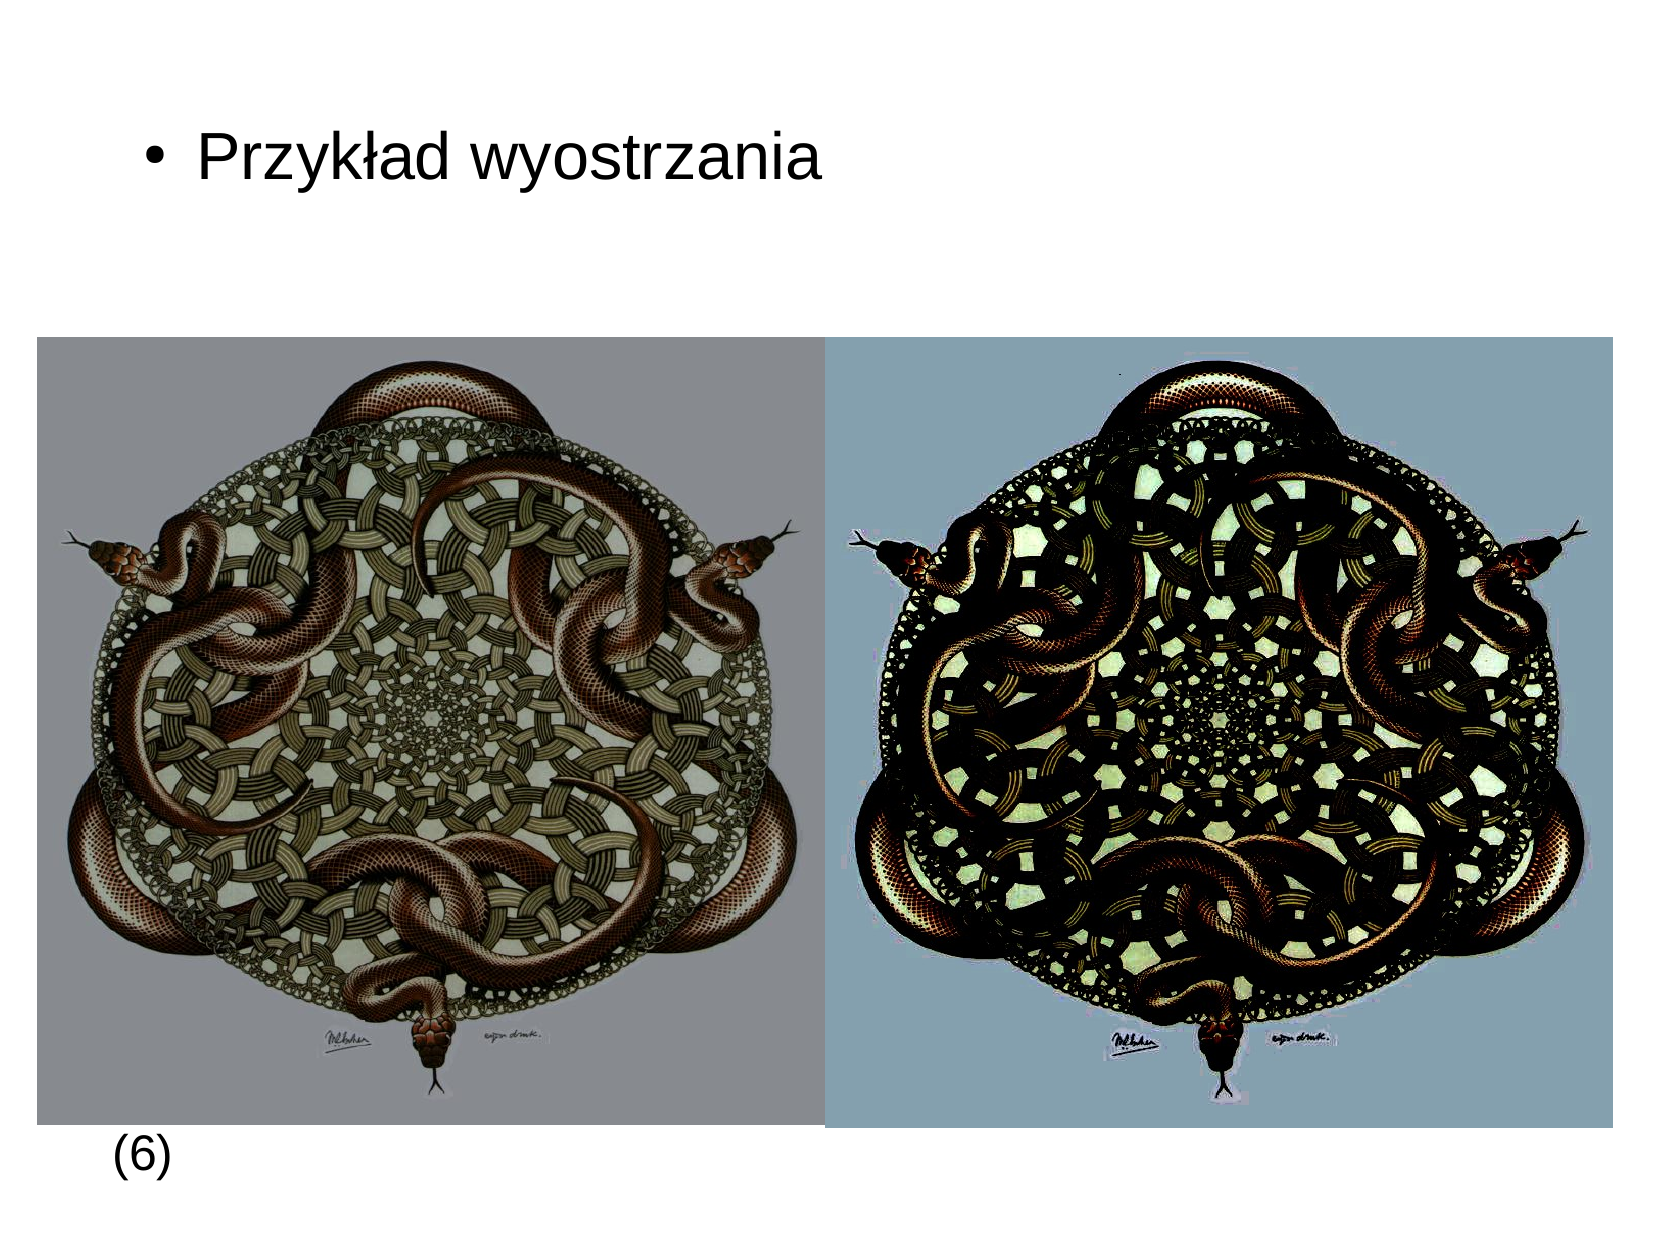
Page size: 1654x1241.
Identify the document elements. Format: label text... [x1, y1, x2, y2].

picture [37, 337, 1613, 1128]
list Przykład wyostrzania [125, 118, 1538, 337]
text_box (6) [112, 1125, 188, 1181]
